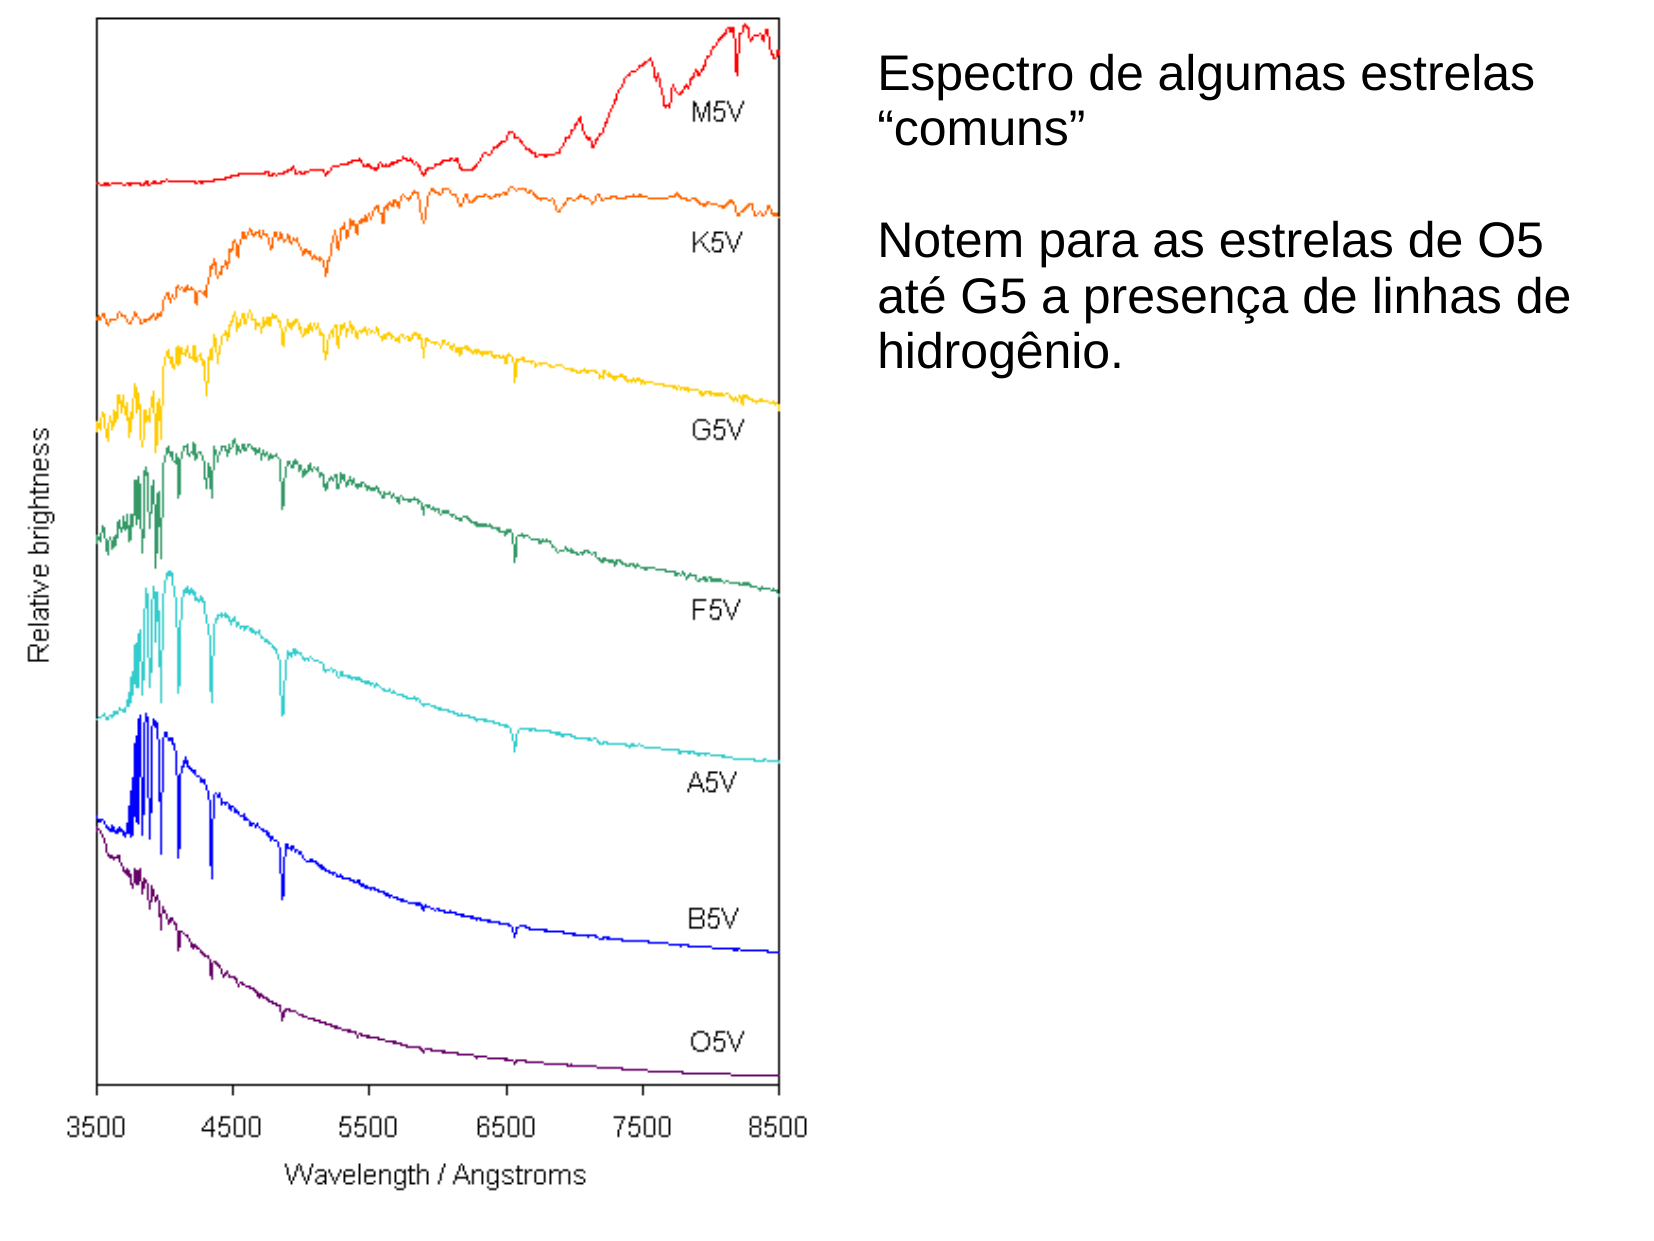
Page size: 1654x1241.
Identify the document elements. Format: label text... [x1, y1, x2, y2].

text_box Espectro de algumas estrelas “comuns” Notem para as estrelas de O5 até G5 a presença de linhas de hidrogênio. [862, 37, 1613, 387]
picture [0, 0, 822, 1201]
